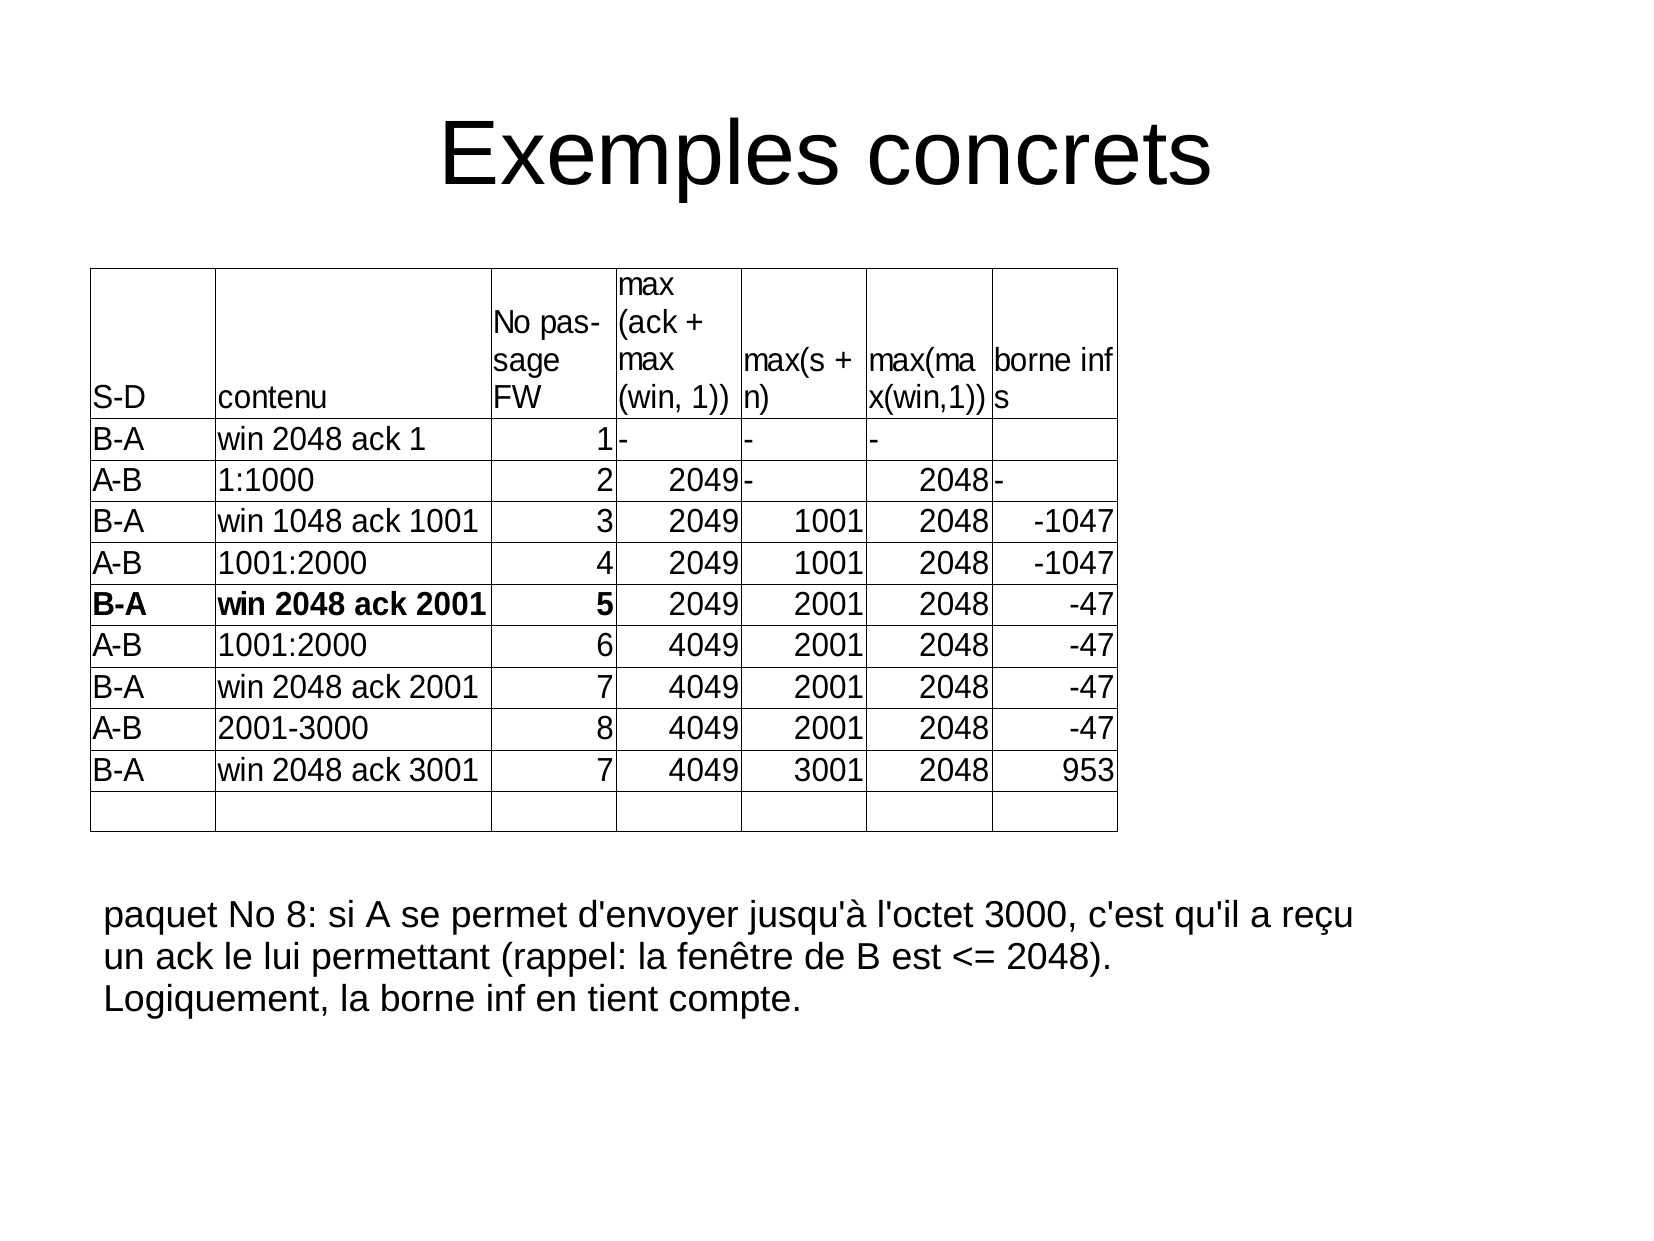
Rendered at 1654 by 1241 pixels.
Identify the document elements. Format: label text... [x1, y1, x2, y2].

title Exemples concrets [82, 49, 1571, 257]
text_box paquet No 8: si A se permet d'envoyer jusqu'à l'octet 3000, c'est qu'il a reçu un ack le lui permettant (rappel: la fenêtre de B est <= 2048). Logiquement, la borne inf en tient compte. [88, 885, 1381, 1041]
chart [88, 265, 1120, 833]
